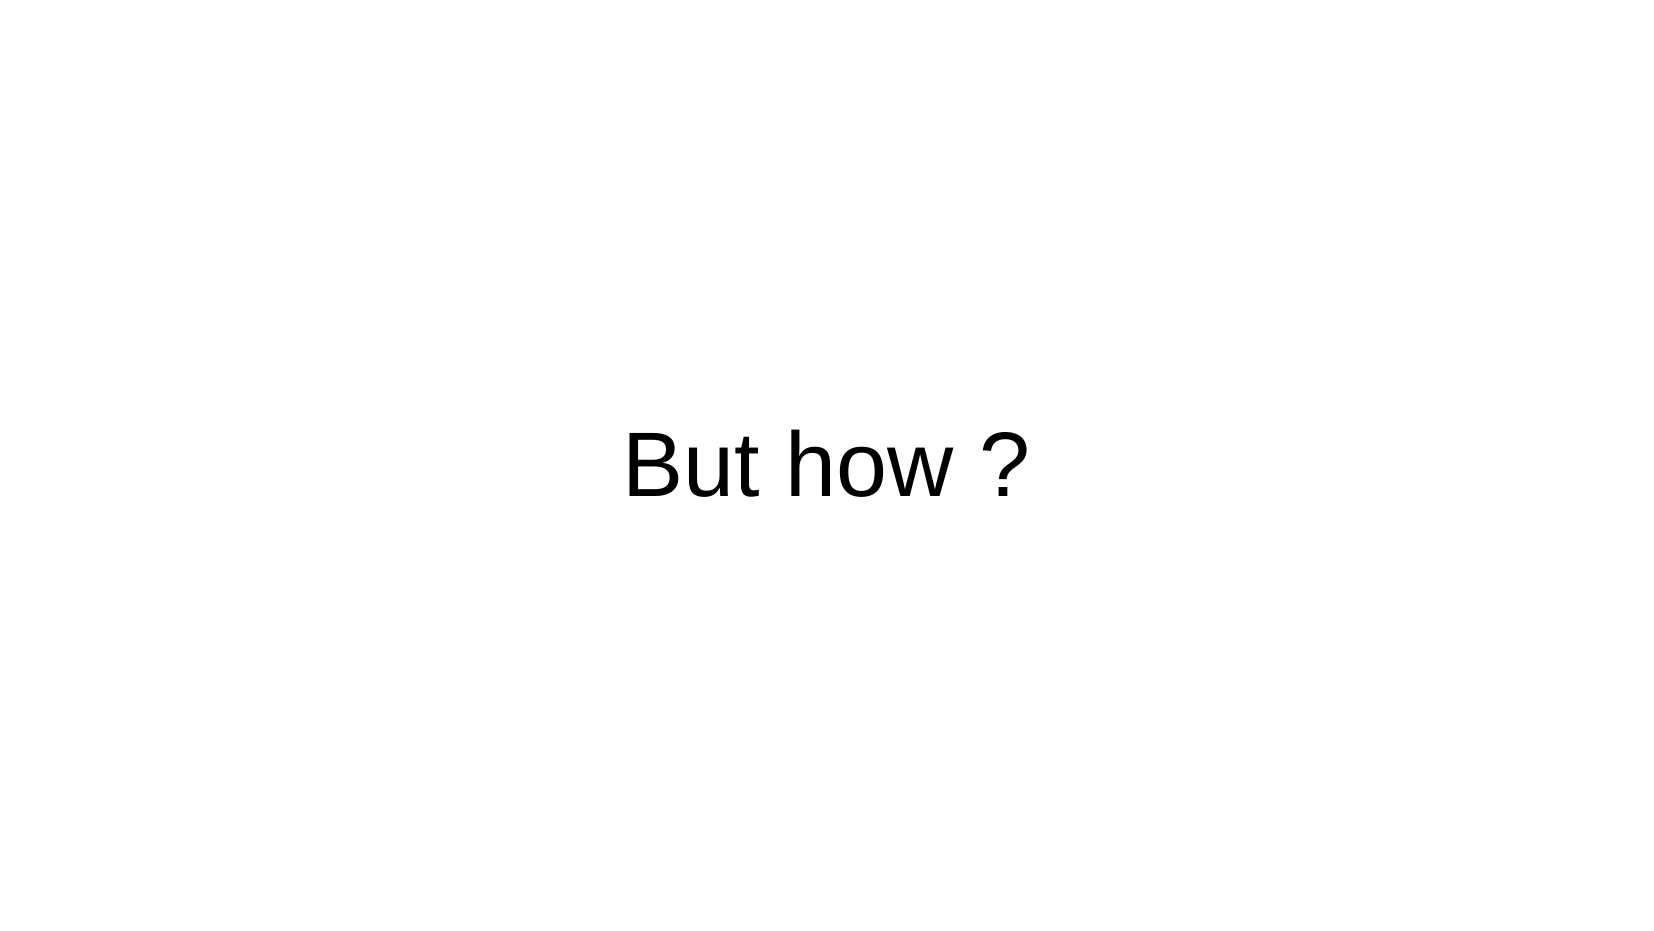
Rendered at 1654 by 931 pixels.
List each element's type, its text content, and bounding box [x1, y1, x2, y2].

title But how ? [82, 387, 1571, 543]
